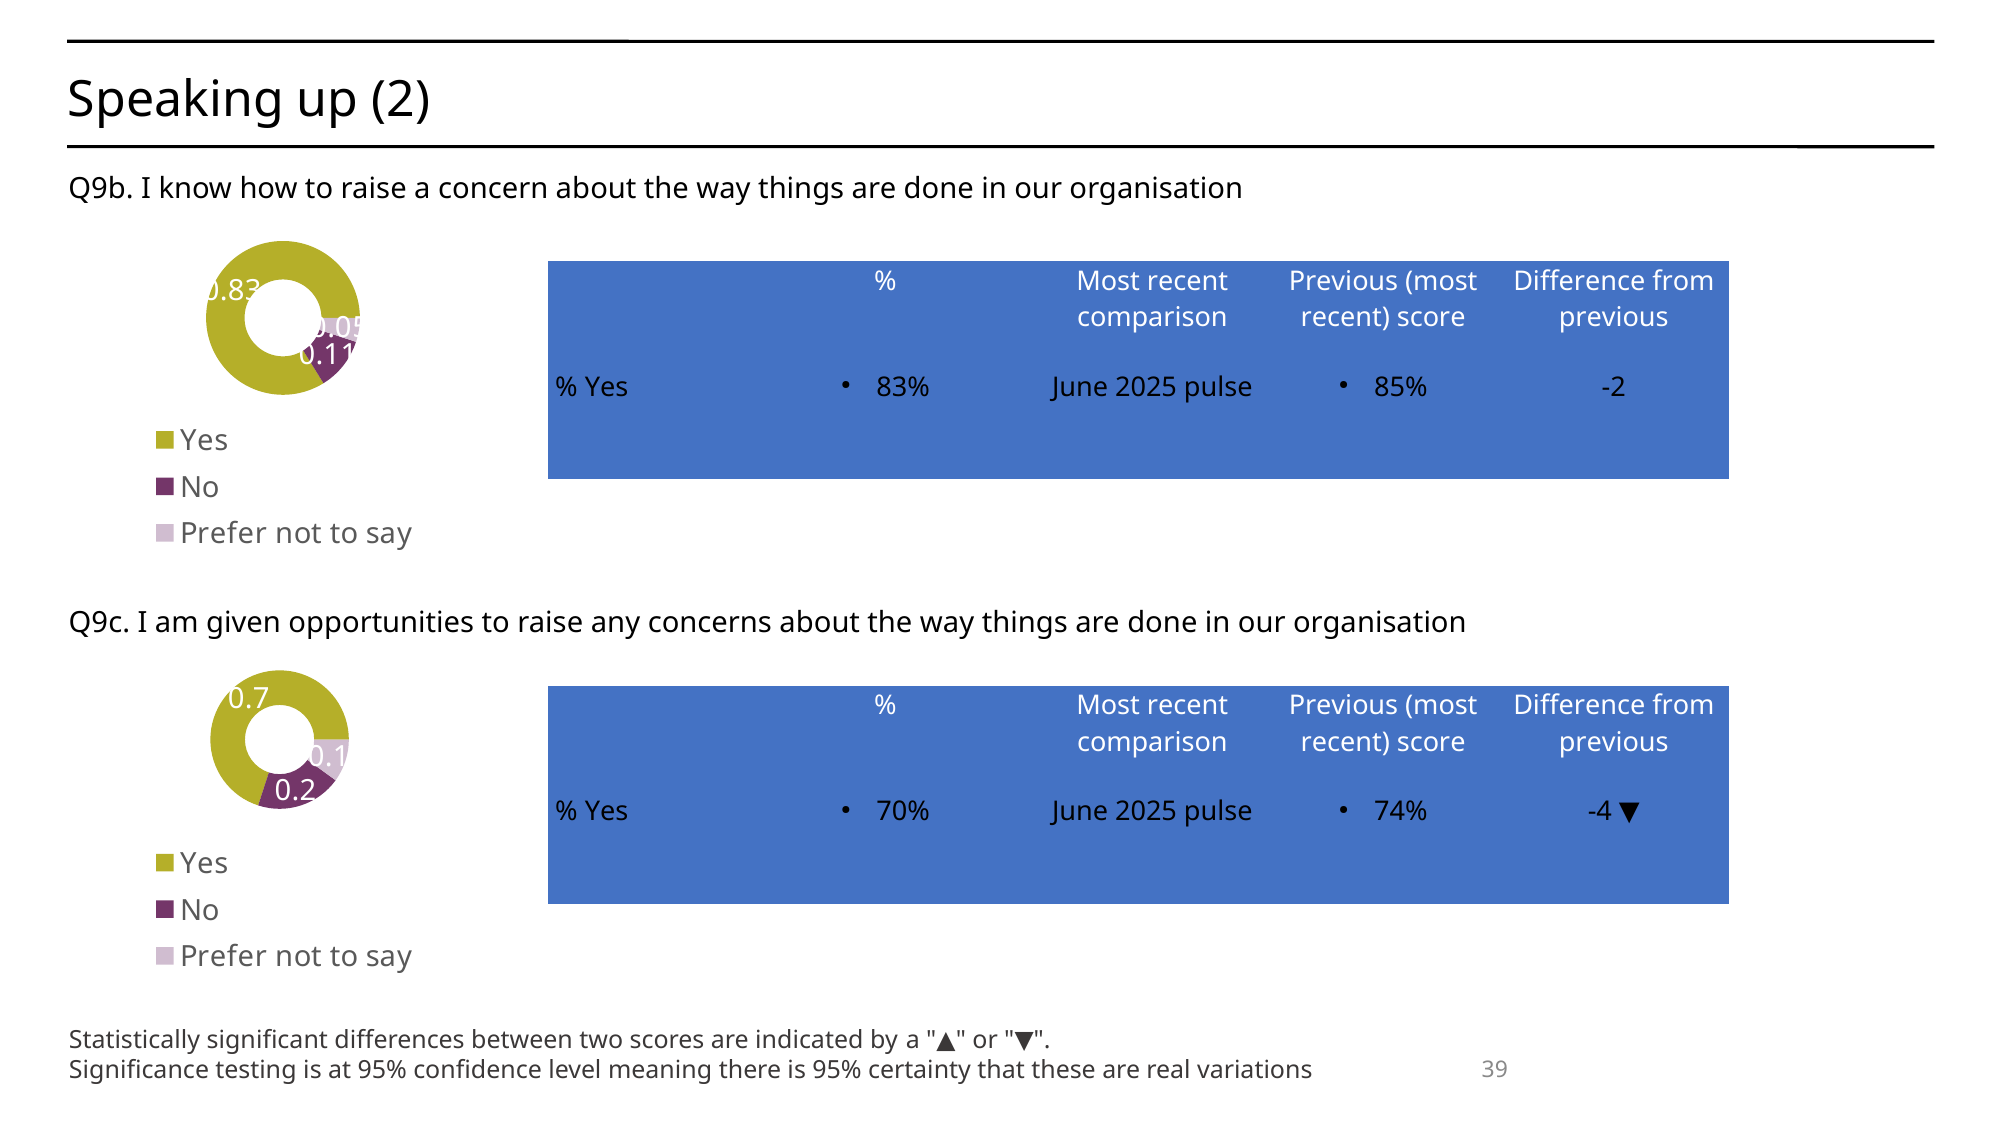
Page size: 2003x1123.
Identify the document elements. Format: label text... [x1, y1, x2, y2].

text_box Q9b. I know how to raise a concern about the way things are done in our organisation [68, 162, 1634, 205]
table_header [548, 261, 770, 368]
text_box Statistically significant differences between two scores are indicated by a "▲" or "▼". Significance testing is at 95% confidence level meaning there is 95% certainty that these are real variations [54, 1015, 1400, 1092]
table_header [1001, 686, 1037, 792]
table_cell [1001, 792, 1037, 904]
table_header Previous (most recent) score [1268, 261, 1498, 368]
table_cell [1001, 368, 1037, 479]
table_header Previous (most recent) score [1268, 686, 1498, 792]
table_cell 74% [1268, 792, 1498, 904]
table_header [548, 686, 770, 792]
table_cell June 2025 pulse [1037, 792, 1268, 904]
table_cell % Yes [548, 368, 770, 479]
title Speaking up (2) [67, 48, 1936, 136]
table_header Most recent comparison [1037, 686, 1268, 792]
table_header Difference from previous [1498, 686, 1729, 792]
table_header Difference from previous [1498, 261, 1729, 368]
table_header Most recent comparison [1037, 261, 1268, 368]
table_cell 70% [770, 792, 1001, 904]
table_header % [770, 686, 1001, 792]
table_header % [770, 261, 1001, 368]
chart [48, 234, 521, 560]
text_box Q9c. I am given opportunities to raise any concerns about the way things are done in our organisation [69, 595, 1586, 638]
table_cell June 2025 pulse [1037, 368, 1268, 479]
chart [48, 657, 521, 983]
text_box 39 [1466, 1039, 1934, 1100]
table_header [1001, 261, 1037, 368]
table_cell 85% [1268, 368, 1498, 479]
table_cell -4 ▼ [1498, 792, 1729, 904]
table_cell 83% [770, 368, 1001, 479]
table_cell % Yes [548, 792, 770, 904]
table_cell -2 [1498, 368, 1729, 479]
